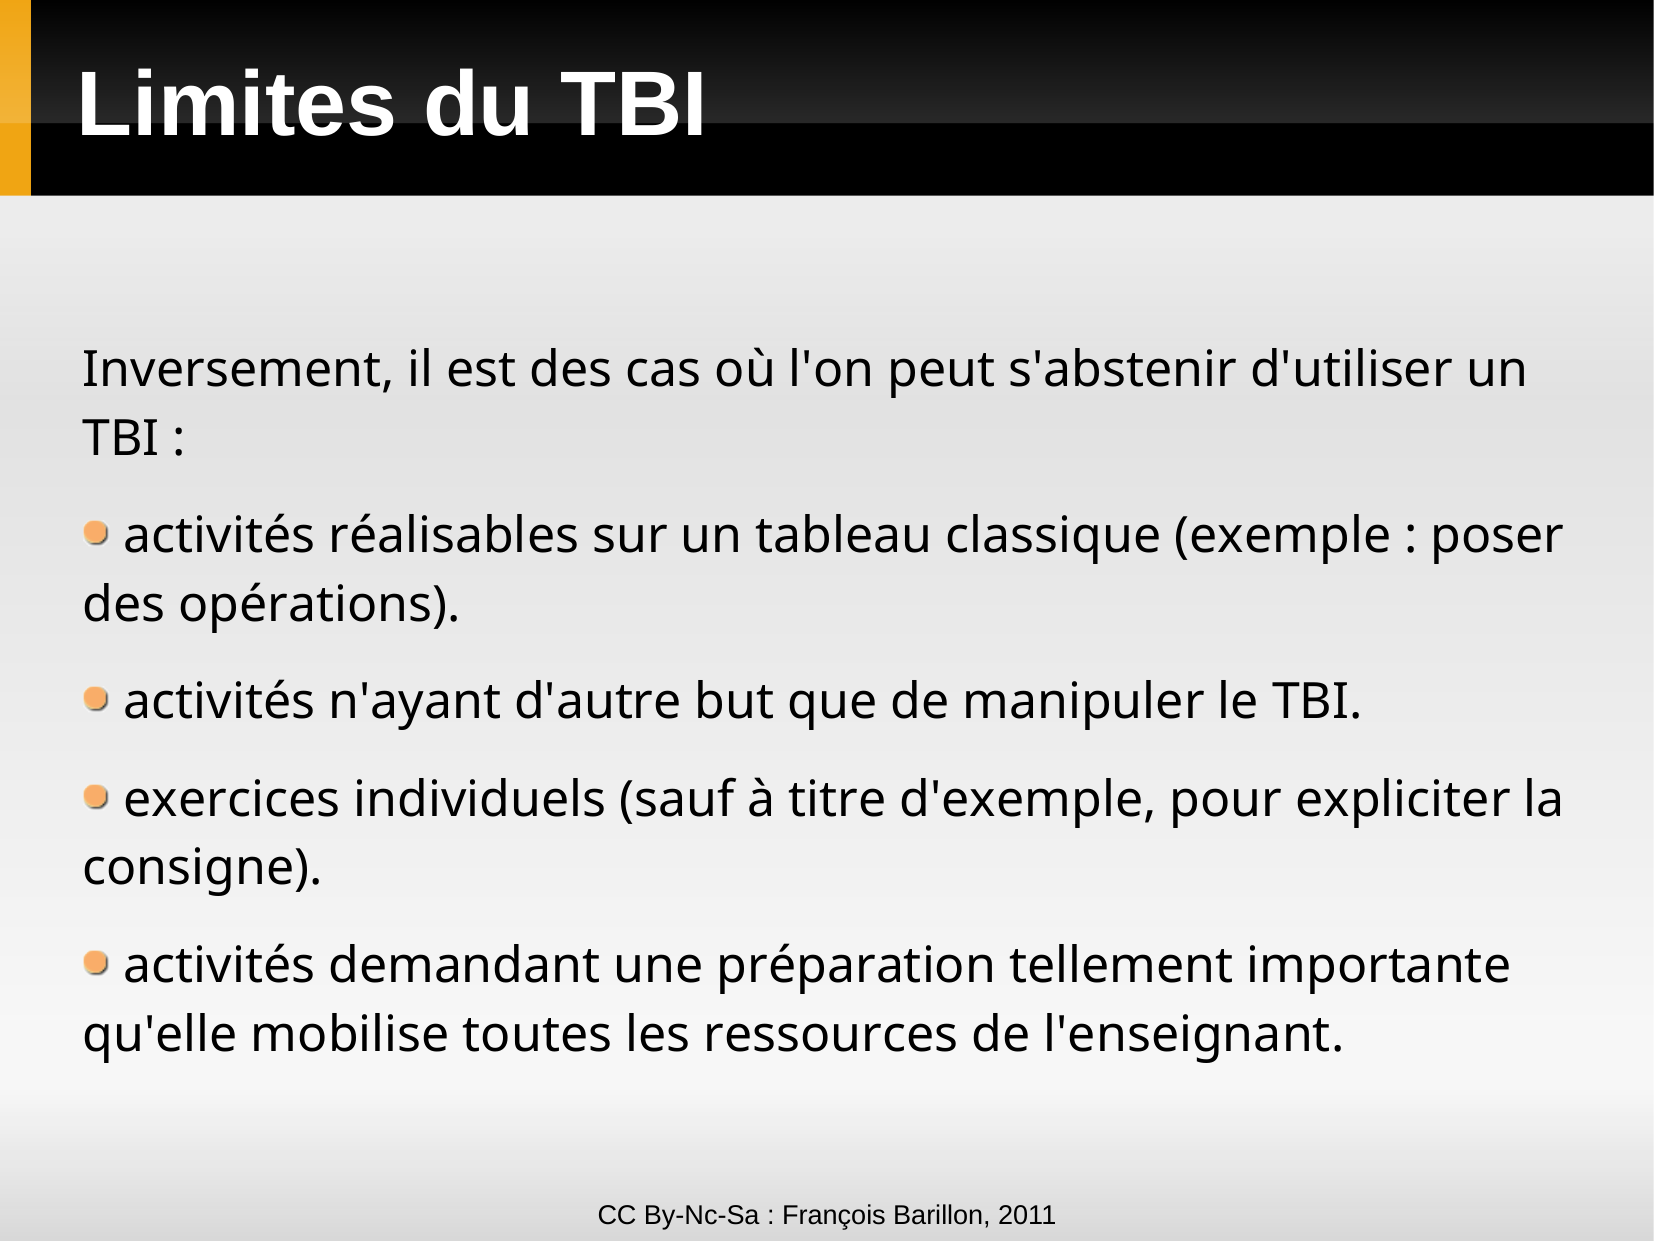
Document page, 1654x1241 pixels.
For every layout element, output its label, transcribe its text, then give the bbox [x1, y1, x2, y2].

picture [0, 0, 1654, 1241]
subtitle Inversement, il est des cas où l'on peut s'abstenir d'utiliser un TBI : activités réalisables sur un tableau classique (exemple : poser des opérations). activités n'ayant d'autre but que de manipuler le TBI. exercices individuels (sauf à titre d'exemple, pour expliciter la consigne). activités demandant une préparation tellement importante qu'elle mobilise toutes les ressources de l'enseignant. [82, 252, 1571, 1147]
title Limites du TBI [76, 0, 1565, 208]
